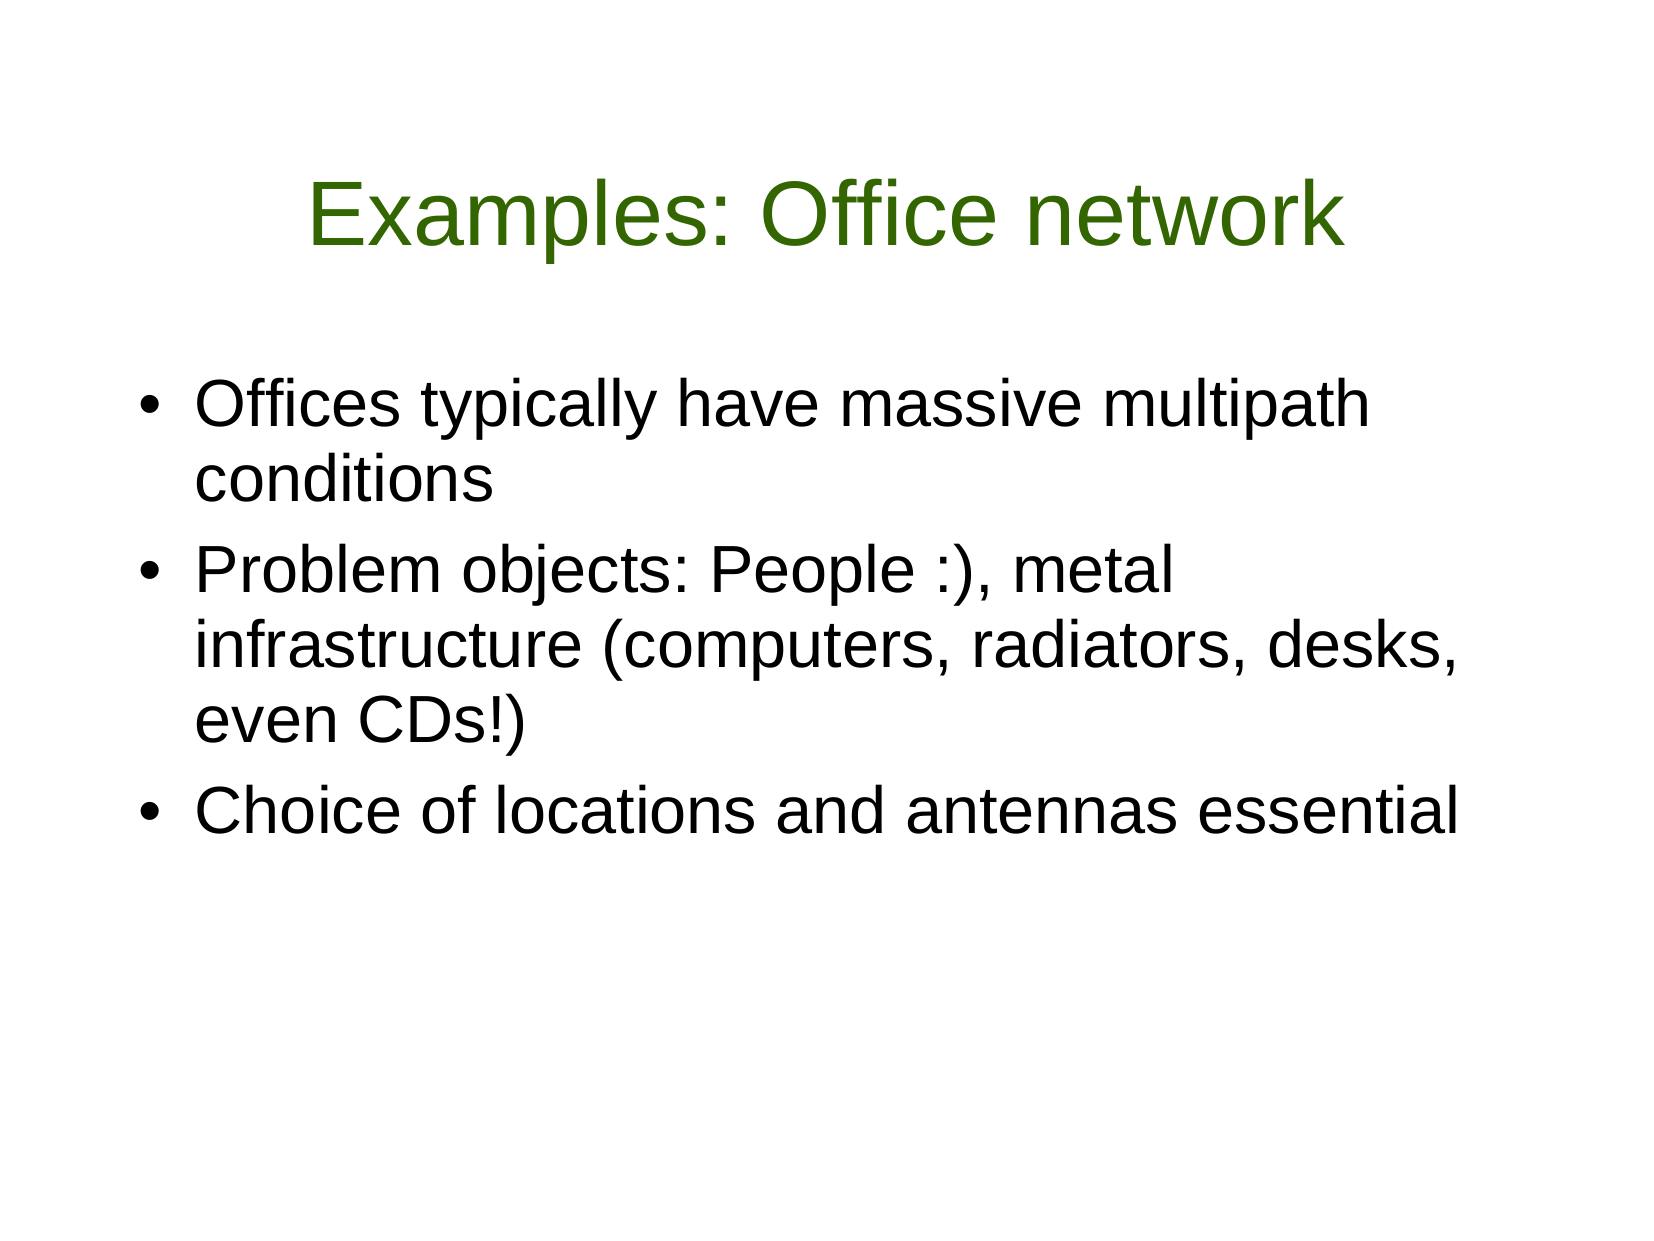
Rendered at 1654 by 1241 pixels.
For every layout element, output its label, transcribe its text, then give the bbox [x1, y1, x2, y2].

title Examples: Office network [123, 87, 1530, 340]
list Offices typically have massive multipath conditions Problem objects: People :), metal infrastructure (computers, radiators, desks, even CDs!) Choice of locations and antennas essential [123, 358, 1530, 1103]
